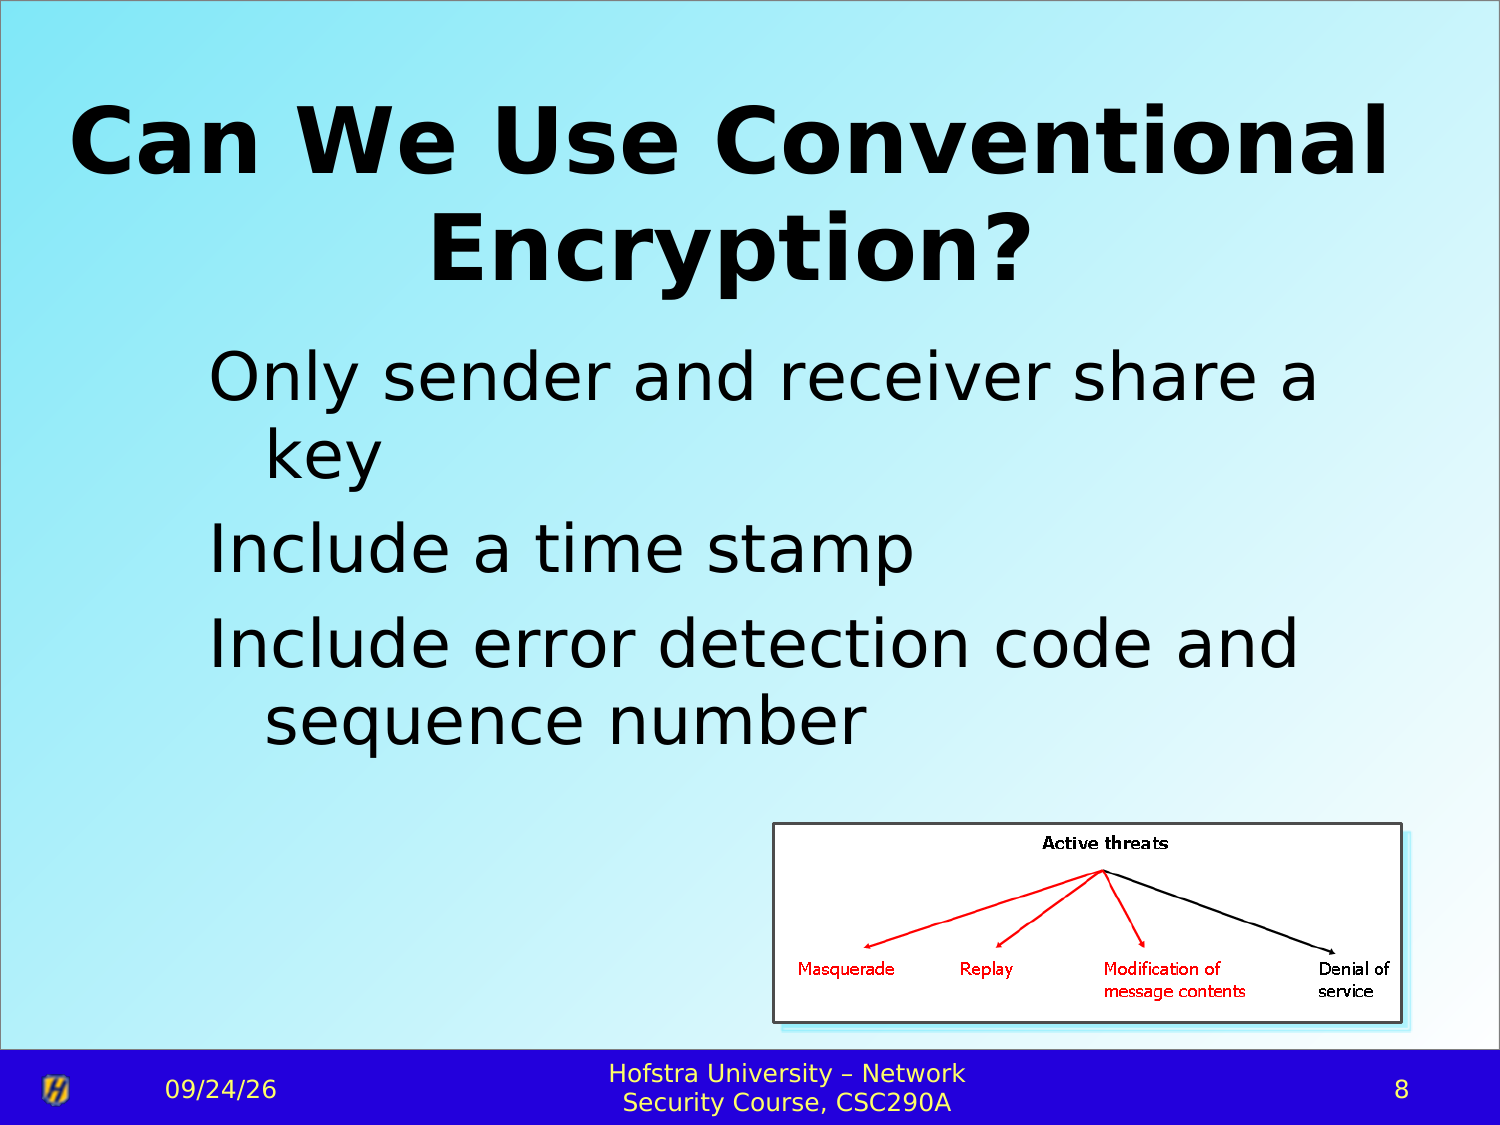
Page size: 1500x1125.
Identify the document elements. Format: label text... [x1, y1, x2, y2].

title Can We Use Conventional Encryption? [37, 75, 1426, 311]
list Only sender and receiver share a key Include a time stamp Include error detection code and sequence number [193, 330, 1375, 973]
picture [37, 1072, 76, 1110]
picture [774, 825, 1400, 1021]
